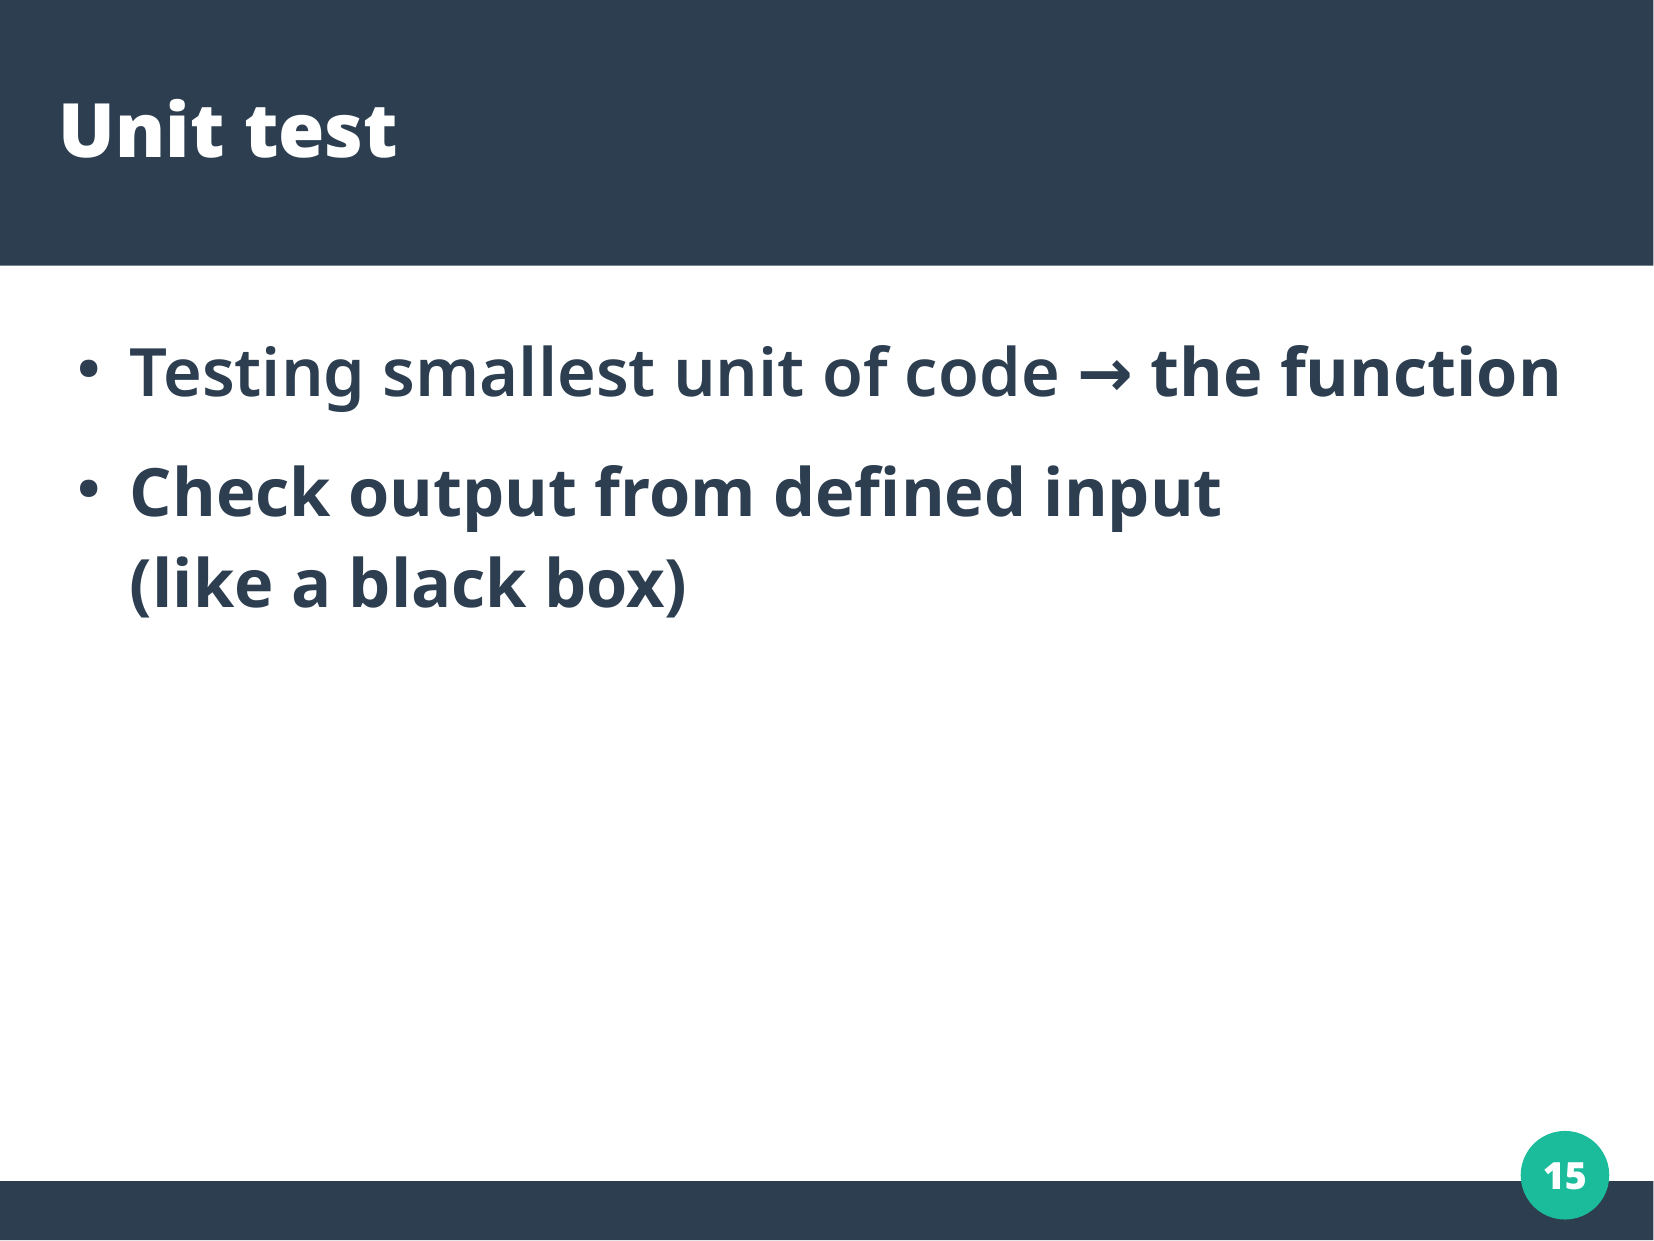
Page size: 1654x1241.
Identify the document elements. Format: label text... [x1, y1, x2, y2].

list Testing smallest unit of code → the function Check output from defined input (like a black box) [59, 324, 1595, 1152]
title Unit test [59, 49, 1595, 207]
